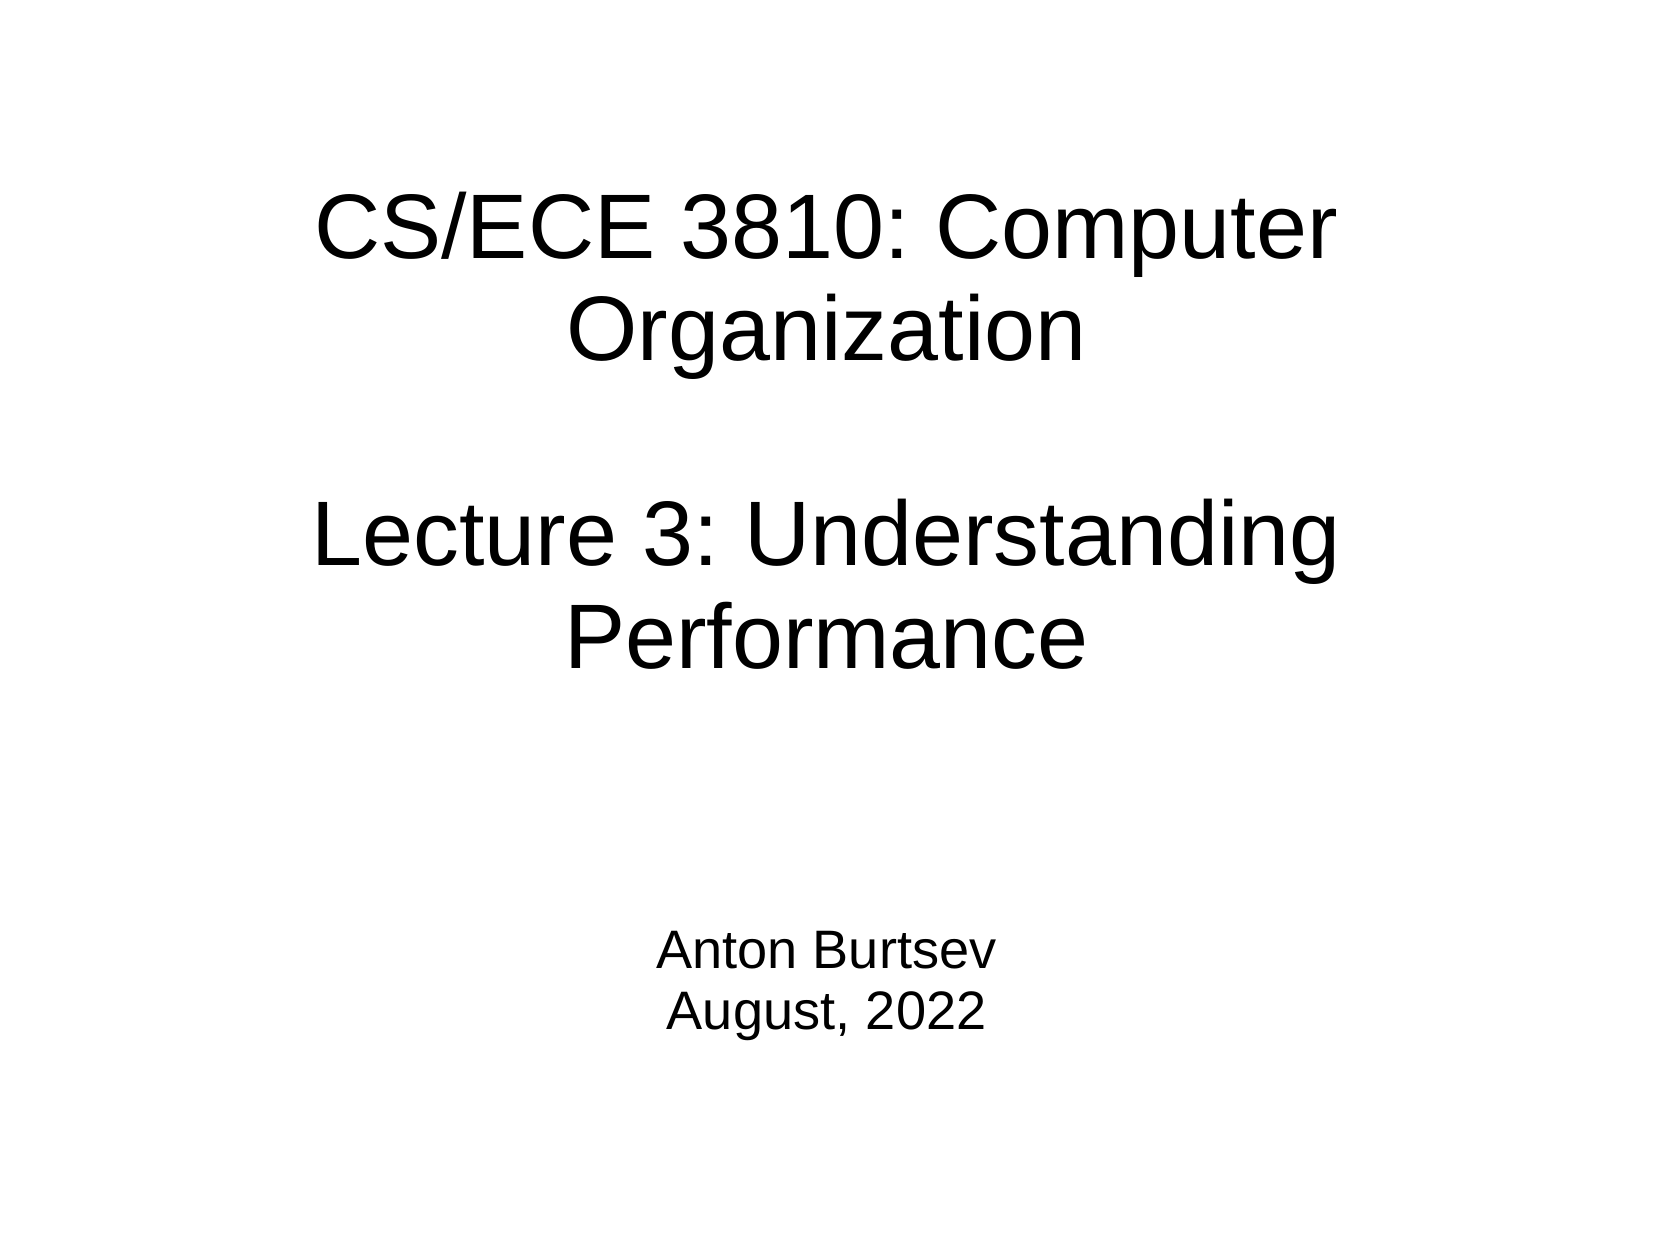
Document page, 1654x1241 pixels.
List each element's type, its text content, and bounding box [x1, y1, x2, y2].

title CS/ECE 3810: Computer Organization Lecture 3: Understanding Performance [82, 113, 1571, 637]
subtitle Anton Burtsev August, 2022 [82, 637, 1571, 1109]
